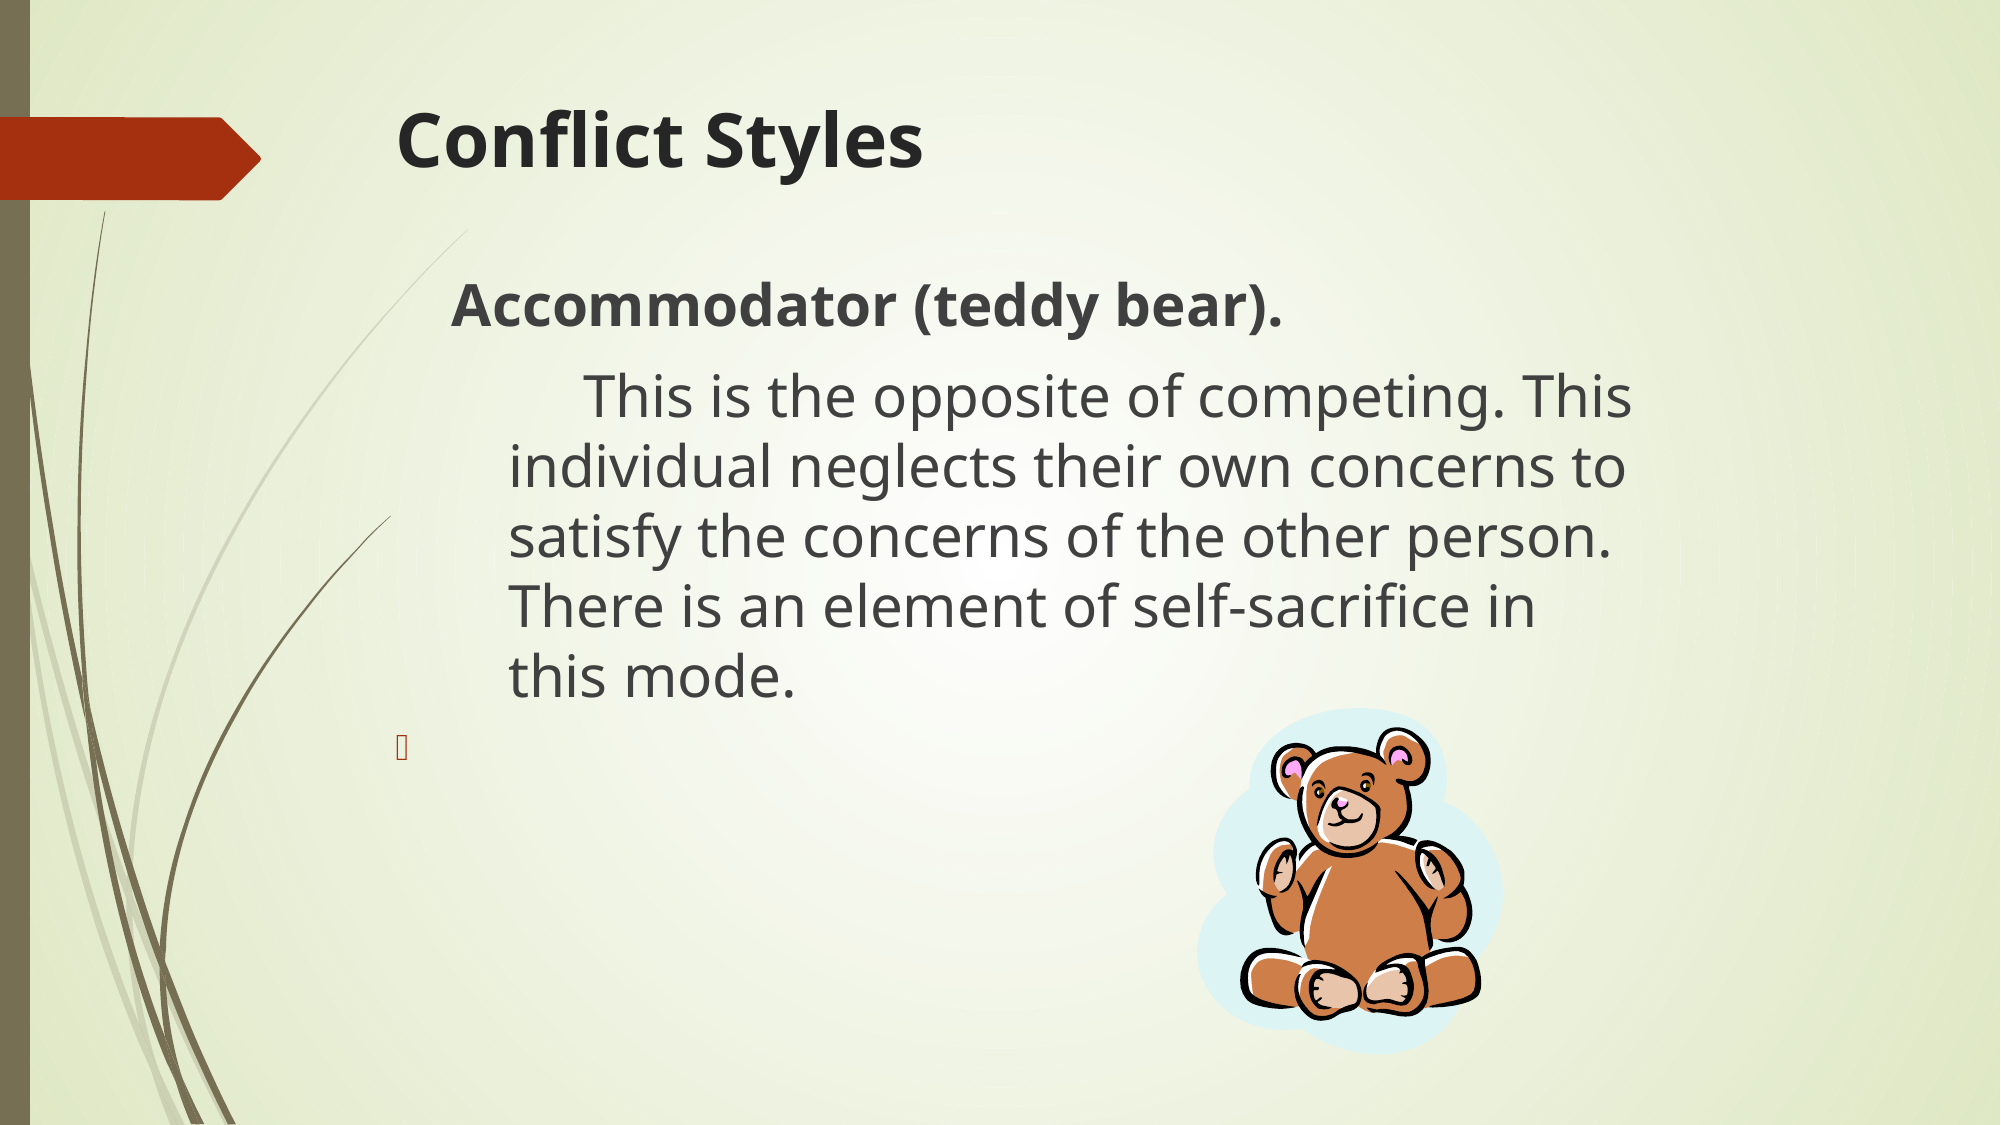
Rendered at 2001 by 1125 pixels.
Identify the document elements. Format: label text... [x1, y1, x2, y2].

picture [1197, 708, 1503, 1055]
title Conflict Styles [380, 85, 1750, 185]
list Accommodator (teddy bear). This is the opposite of competing. This individual neglects their own concerns to satisfy the concerns of the other person. There is an element of self-sacrifice in this mode. [380, 261, 1656, 789]
